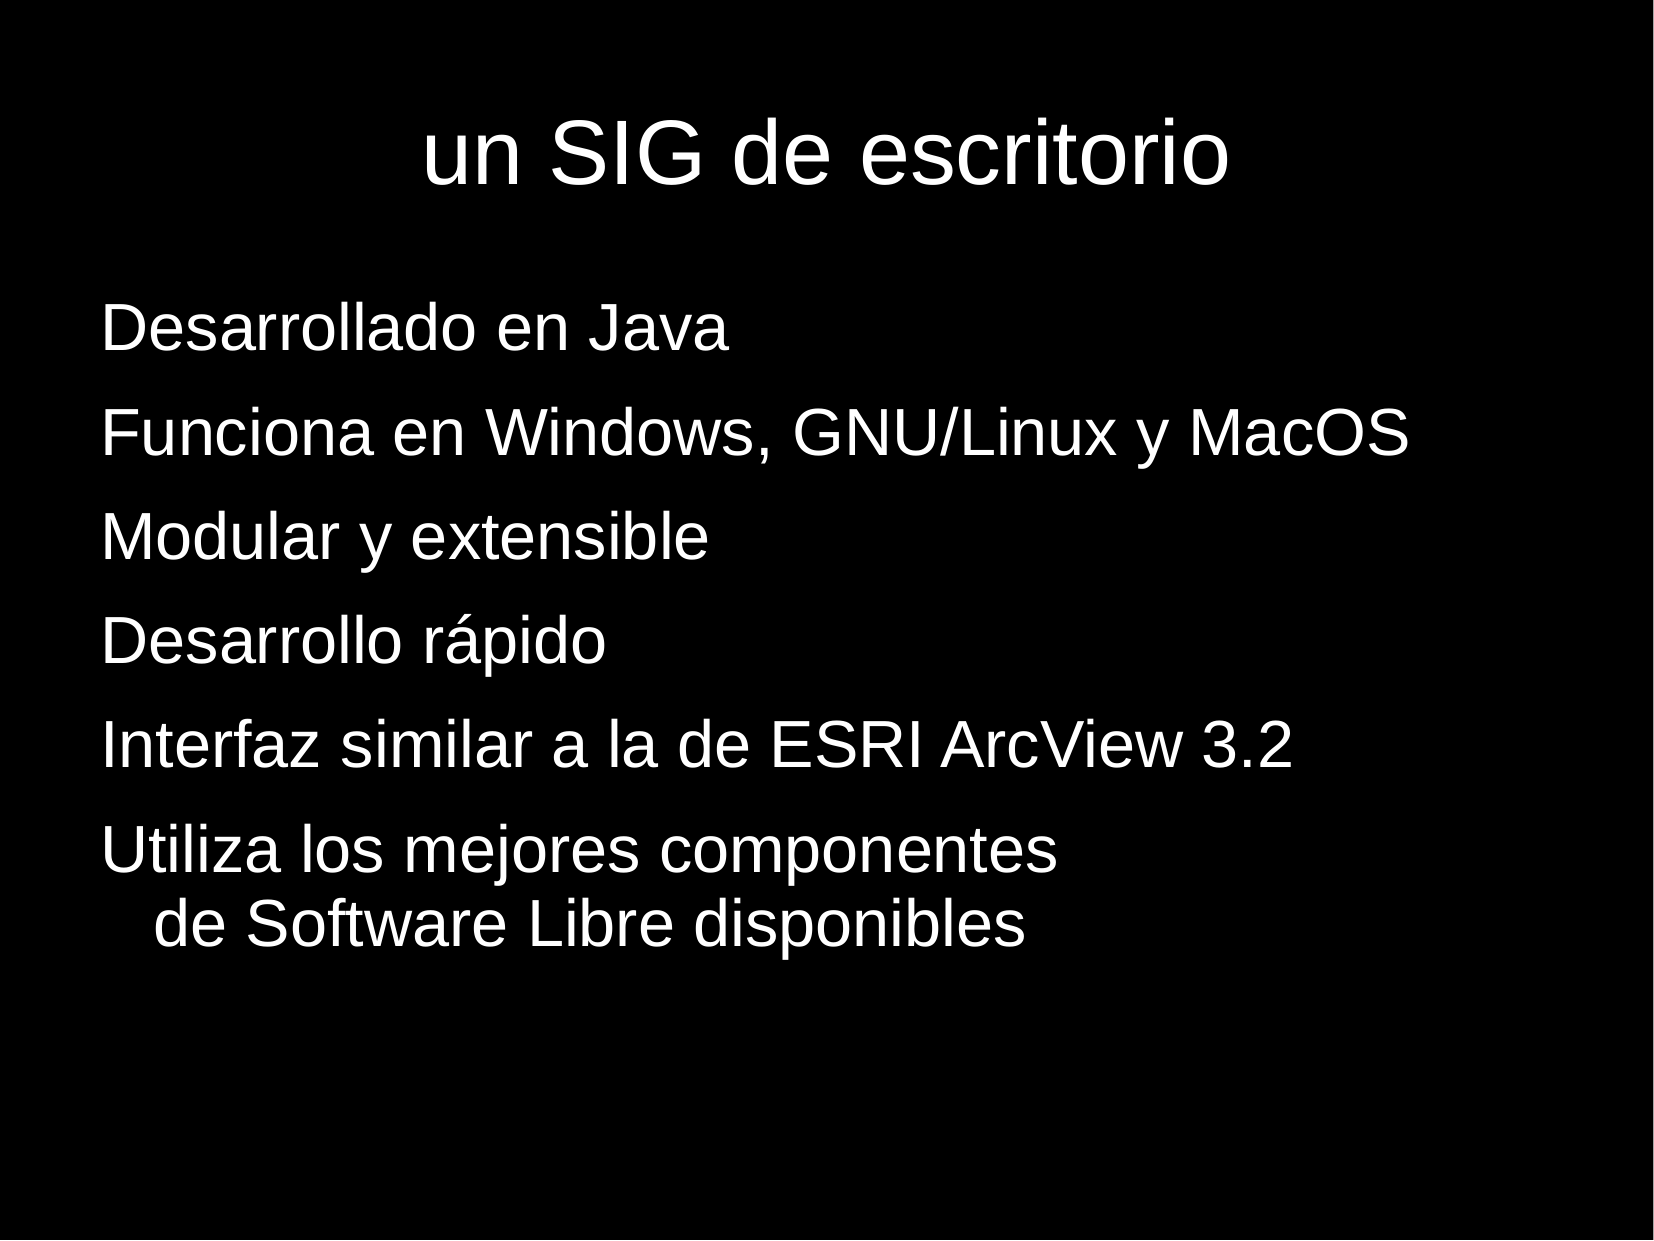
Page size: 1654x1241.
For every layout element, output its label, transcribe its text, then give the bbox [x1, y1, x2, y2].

title un SIG de escritorio [82, 49, 1571, 257]
list Desarrollado en Java Funciona en Windows, GNU/Linux y MacOS Modular y extensible Desarrollo rápido Interfaz similar a la de ESRI ArcView 3.2 Utiliza los mejores componentes de Software Libre disponibles [82, 290, 1571, 1109]
